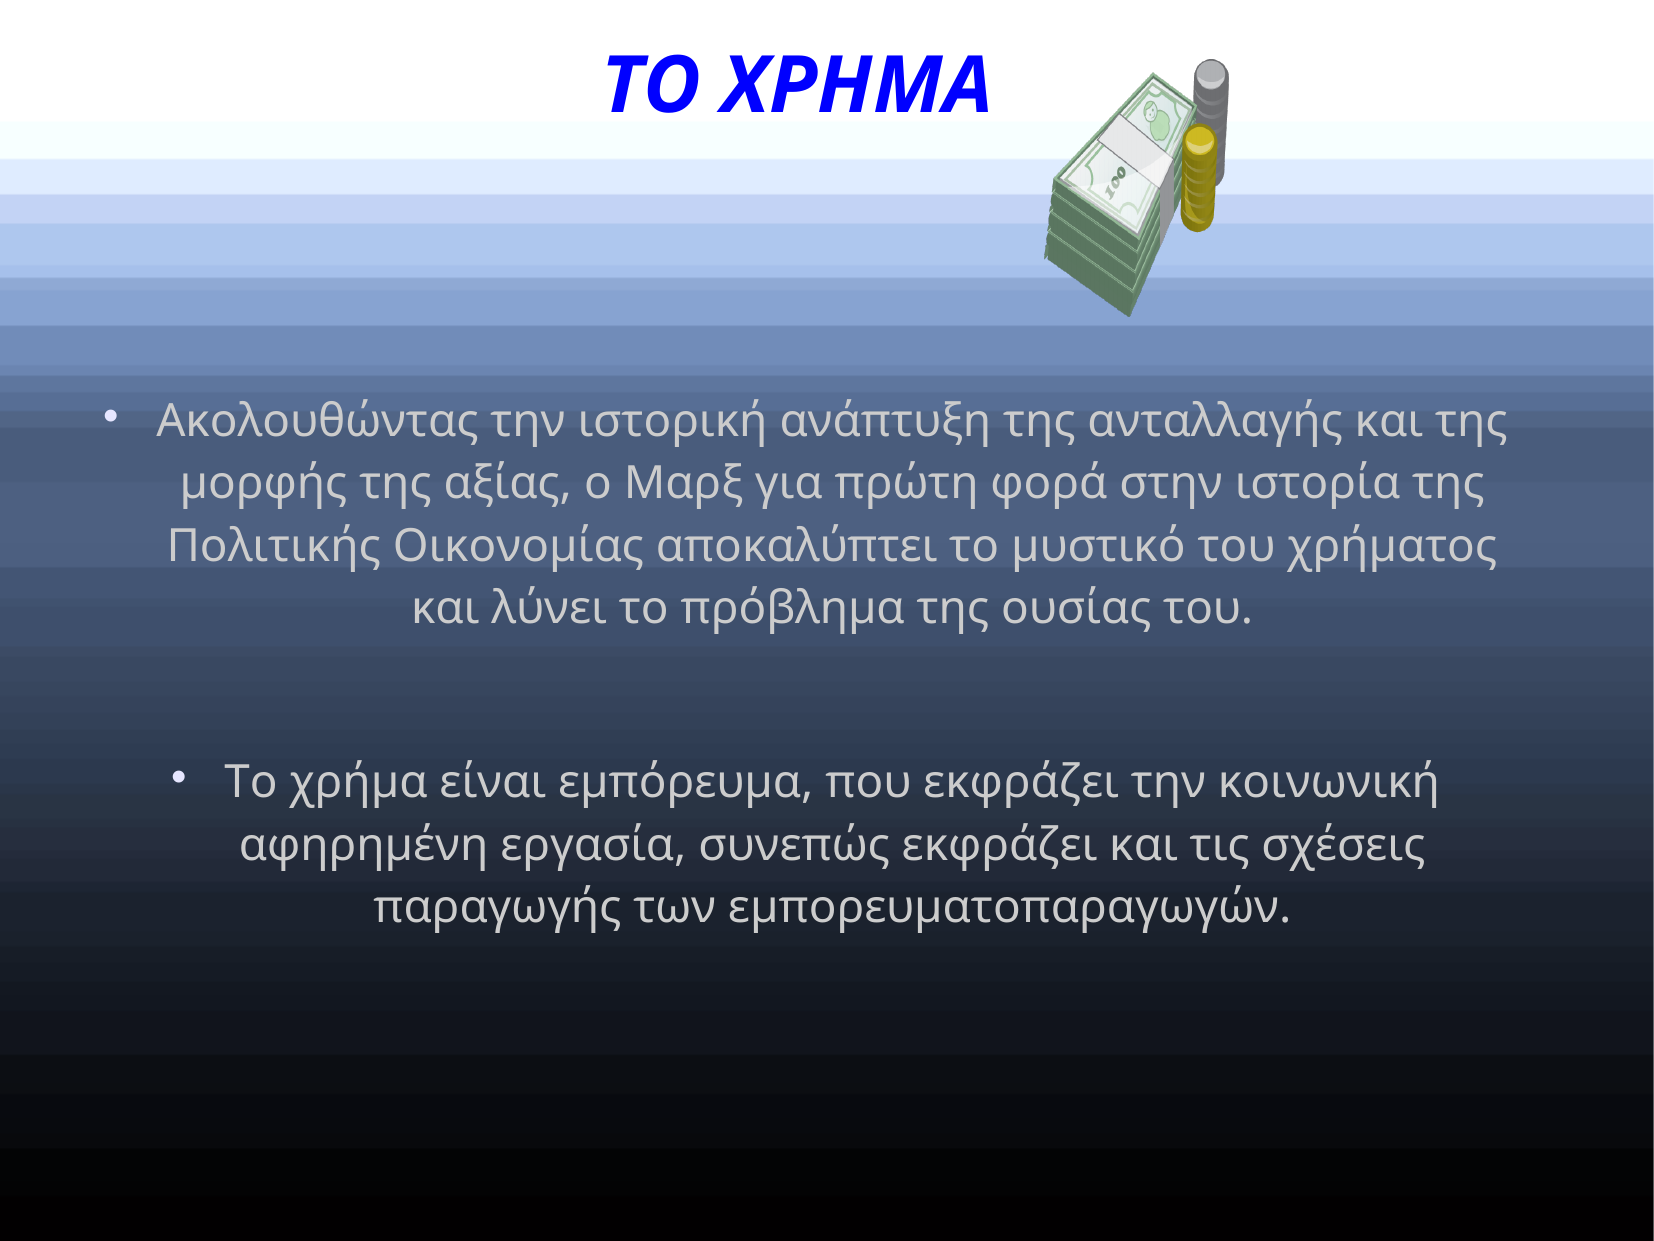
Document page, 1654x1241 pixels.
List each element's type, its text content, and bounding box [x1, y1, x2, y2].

title ΤΟ ΧΡΗΜΑ [79, 38, 1515, 224]
picture [0, 0, 1654, 1241]
list Ακολουθώντας την ιστορική ανάπτυξη της ανταλλαγής και της μορφής της αξίας, ο Μαρξ για πρώτη φορά στην ιστορία της Πολιτικής Οικονομίας αποκαλύπτει το μυστικό του χρήματος και λύνει το πρόβλημα της ουσίας του. Το χρήμα είναι εμπόρευμα, που εκφράζει την κοινωνική αφηρημένη εργασία, συνεπώς εκφράζει και τις σχέσεις παραγωγής των εμπορευματοπαραγωγών. [79, 303, 1515, 1127]
